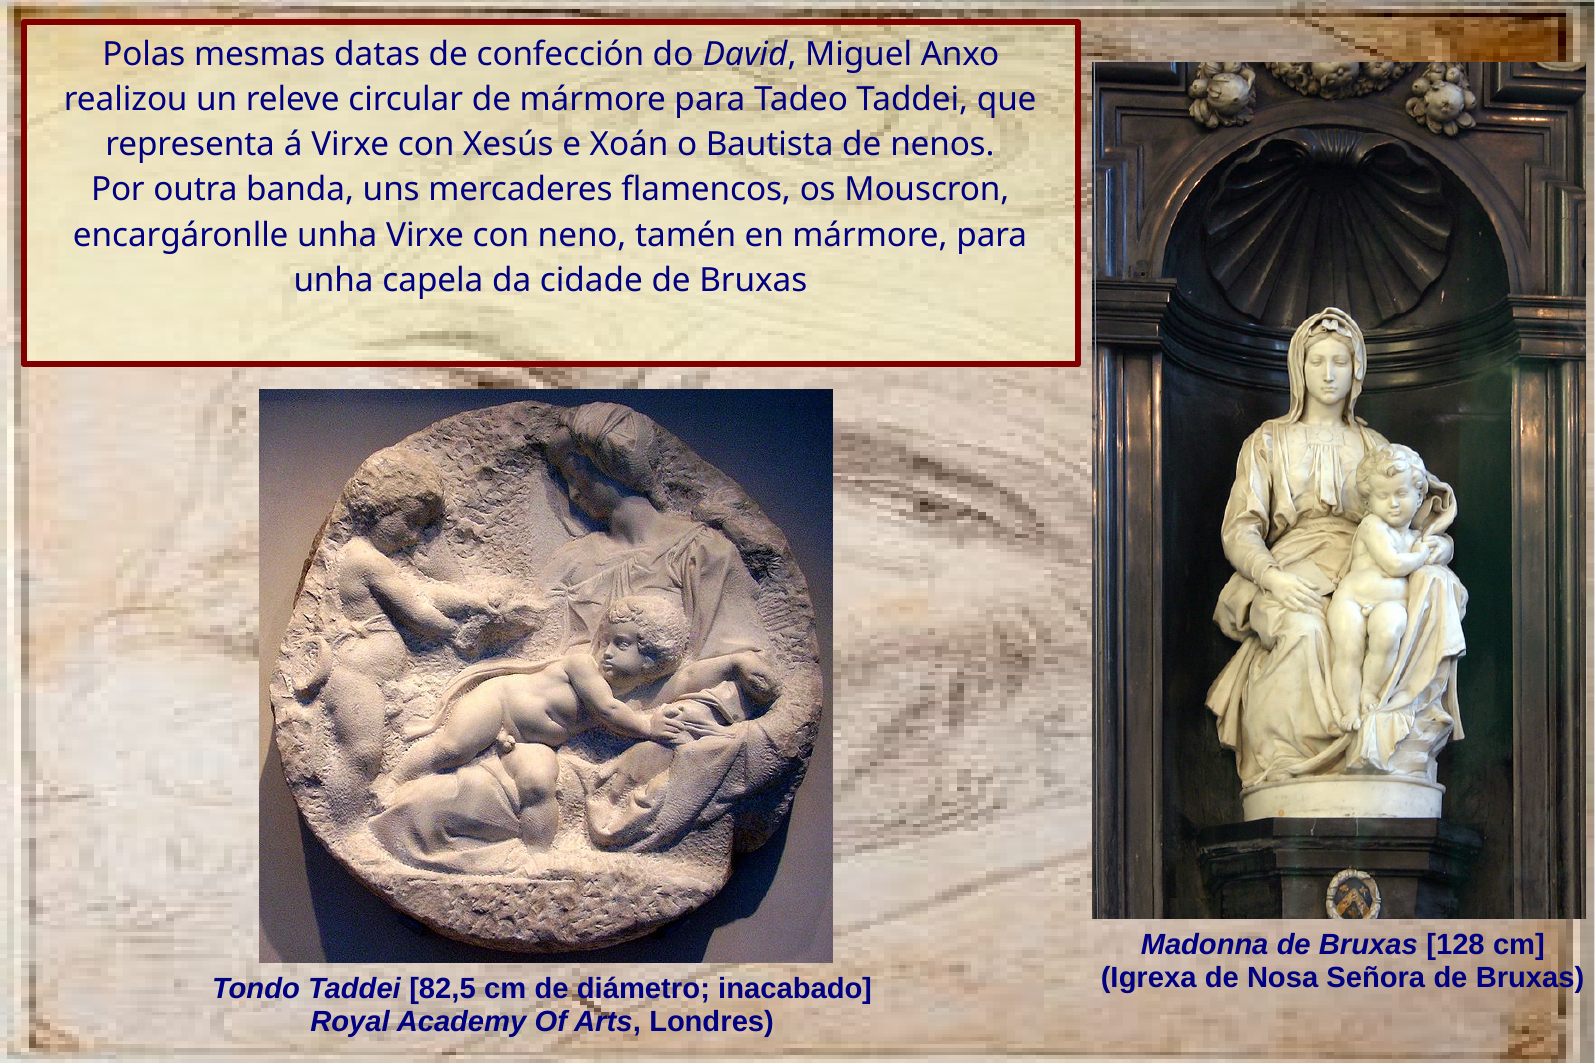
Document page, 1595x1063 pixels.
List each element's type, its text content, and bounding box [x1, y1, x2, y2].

picture [0, 0, 1595, 1063]
text_box Madonna de Bruxas [128 cm] (Igrexa de Nosa Señora de Bruxas) [1086, 920, 1595, 1001]
text_box Polas mesmas datas de confección do David, Miguel Anxo realizou un releve circular de mármore para Tadeo Taddei, que representa á Virxe con Xesús e Xoán o Bautista de nenos. Por outra banda, uns mercaderes flamencos, os Mouscron, encargáronlle unha Virxe con neno, tamén en mármore, para unha capela da cidade de Bruxas [23, 22, 1079, 365]
text_box Tondo Taddei [82,5 cm de diámetro; inacabado] Royal Academy Of Arts, Londres) [197, 964, 888, 1046]
